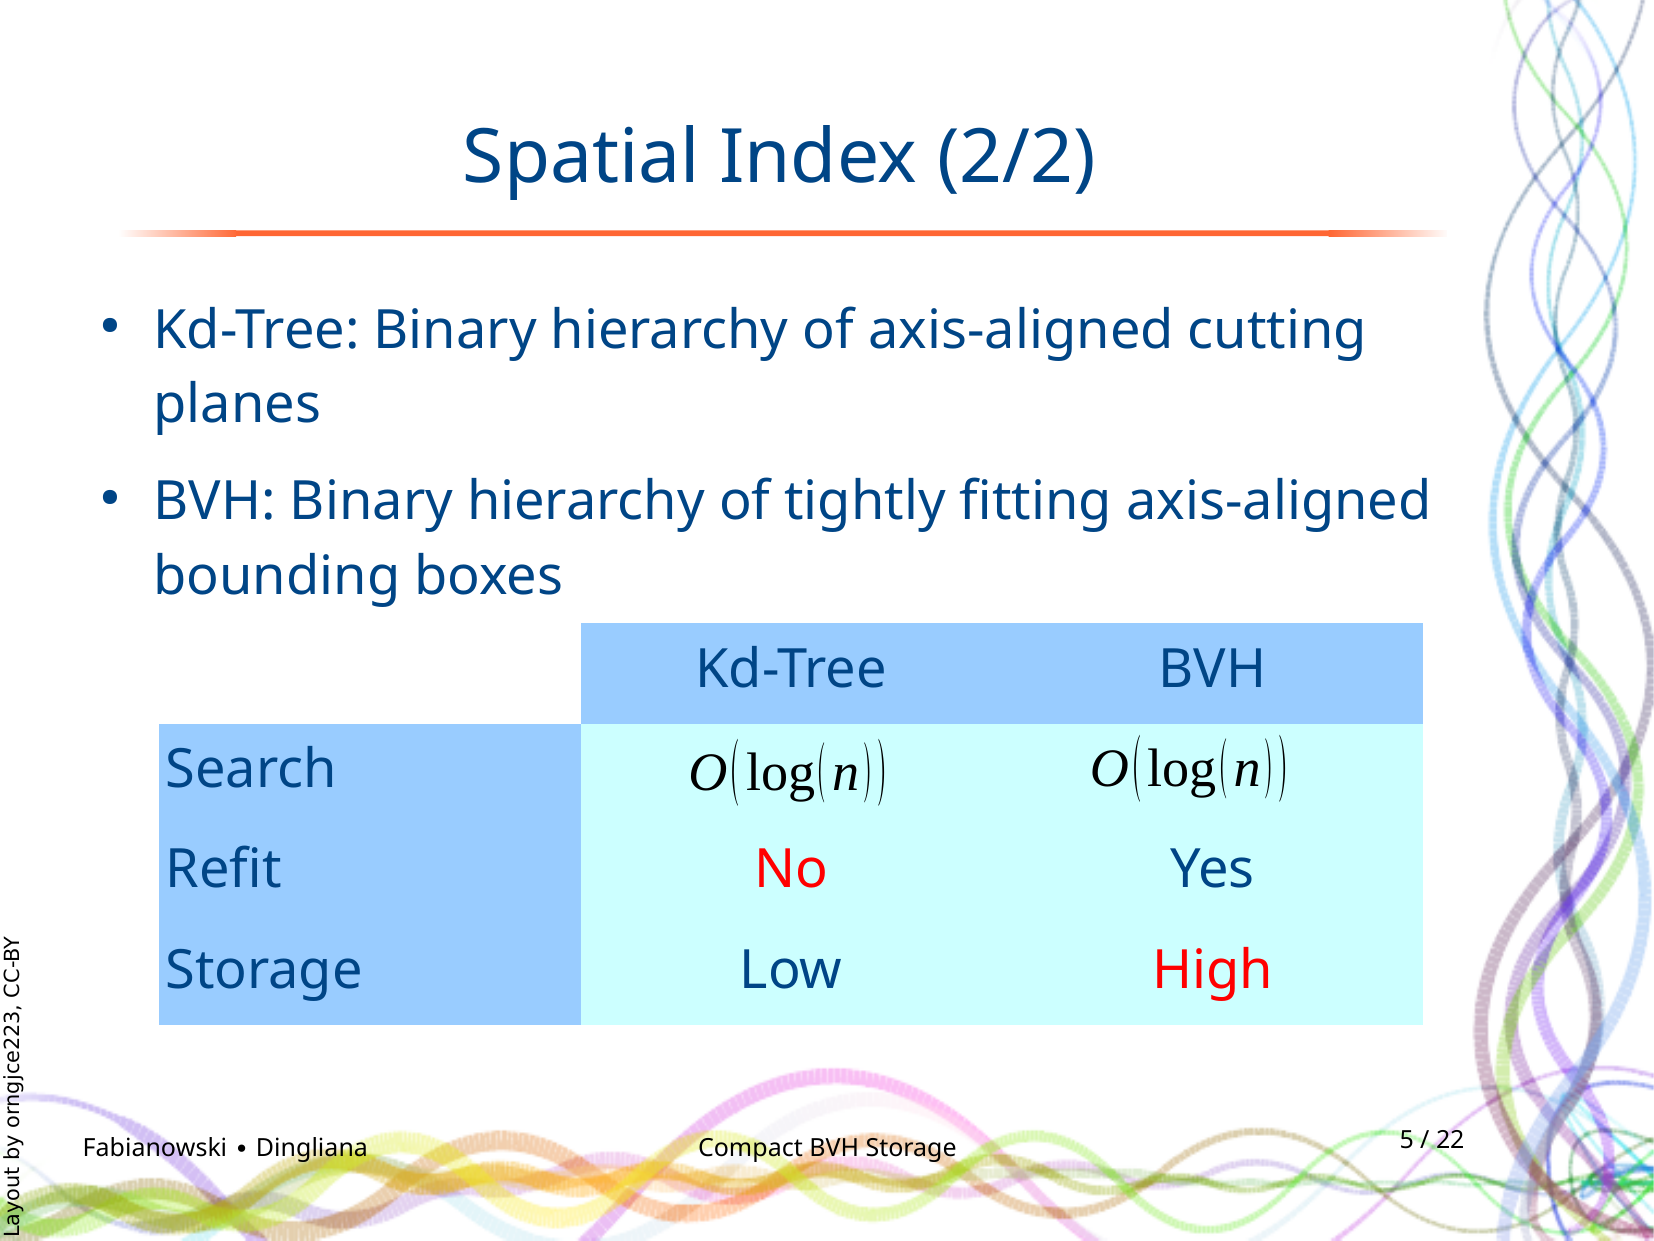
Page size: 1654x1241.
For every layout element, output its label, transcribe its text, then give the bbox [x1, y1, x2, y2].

table_cell No [581, 824, 1002, 924]
chart [688, 736, 892, 810]
table_cell [1002, 724, 1423, 824]
table_cell High [1002, 924, 1423, 1025]
table_cell Storage [159, 924, 581, 1025]
table_header Kd-Tree [581, 623, 1002, 724]
text_box 5 / 22 [1346, 1122, 1477, 1153]
table_cell Low [581, 924, 1002, 1025]
table_cell [581, 724, 1002, 824]
table_header [159, 623, 581, 724]
chart [1089, 732, 1294, 806]
table_cell Refit [159, 824, 581, 924]
list Kd-Tree: Binary hierarchy of axis-aligned cutting planes BVH: Binary hierarchy of tightly fitting axis-aligned bounding boxes [82, 290, 1477, 1094]
title Spatial Index (2/2) [82, 49, 1477, 257]
table_cell Search [159, 724, 581, 824]
table_header BVH [1002, 623, 1423, 724]
picture [0, 0, 1654, 1241]
table_cell Yes [1002, 824, 1423, 924]
